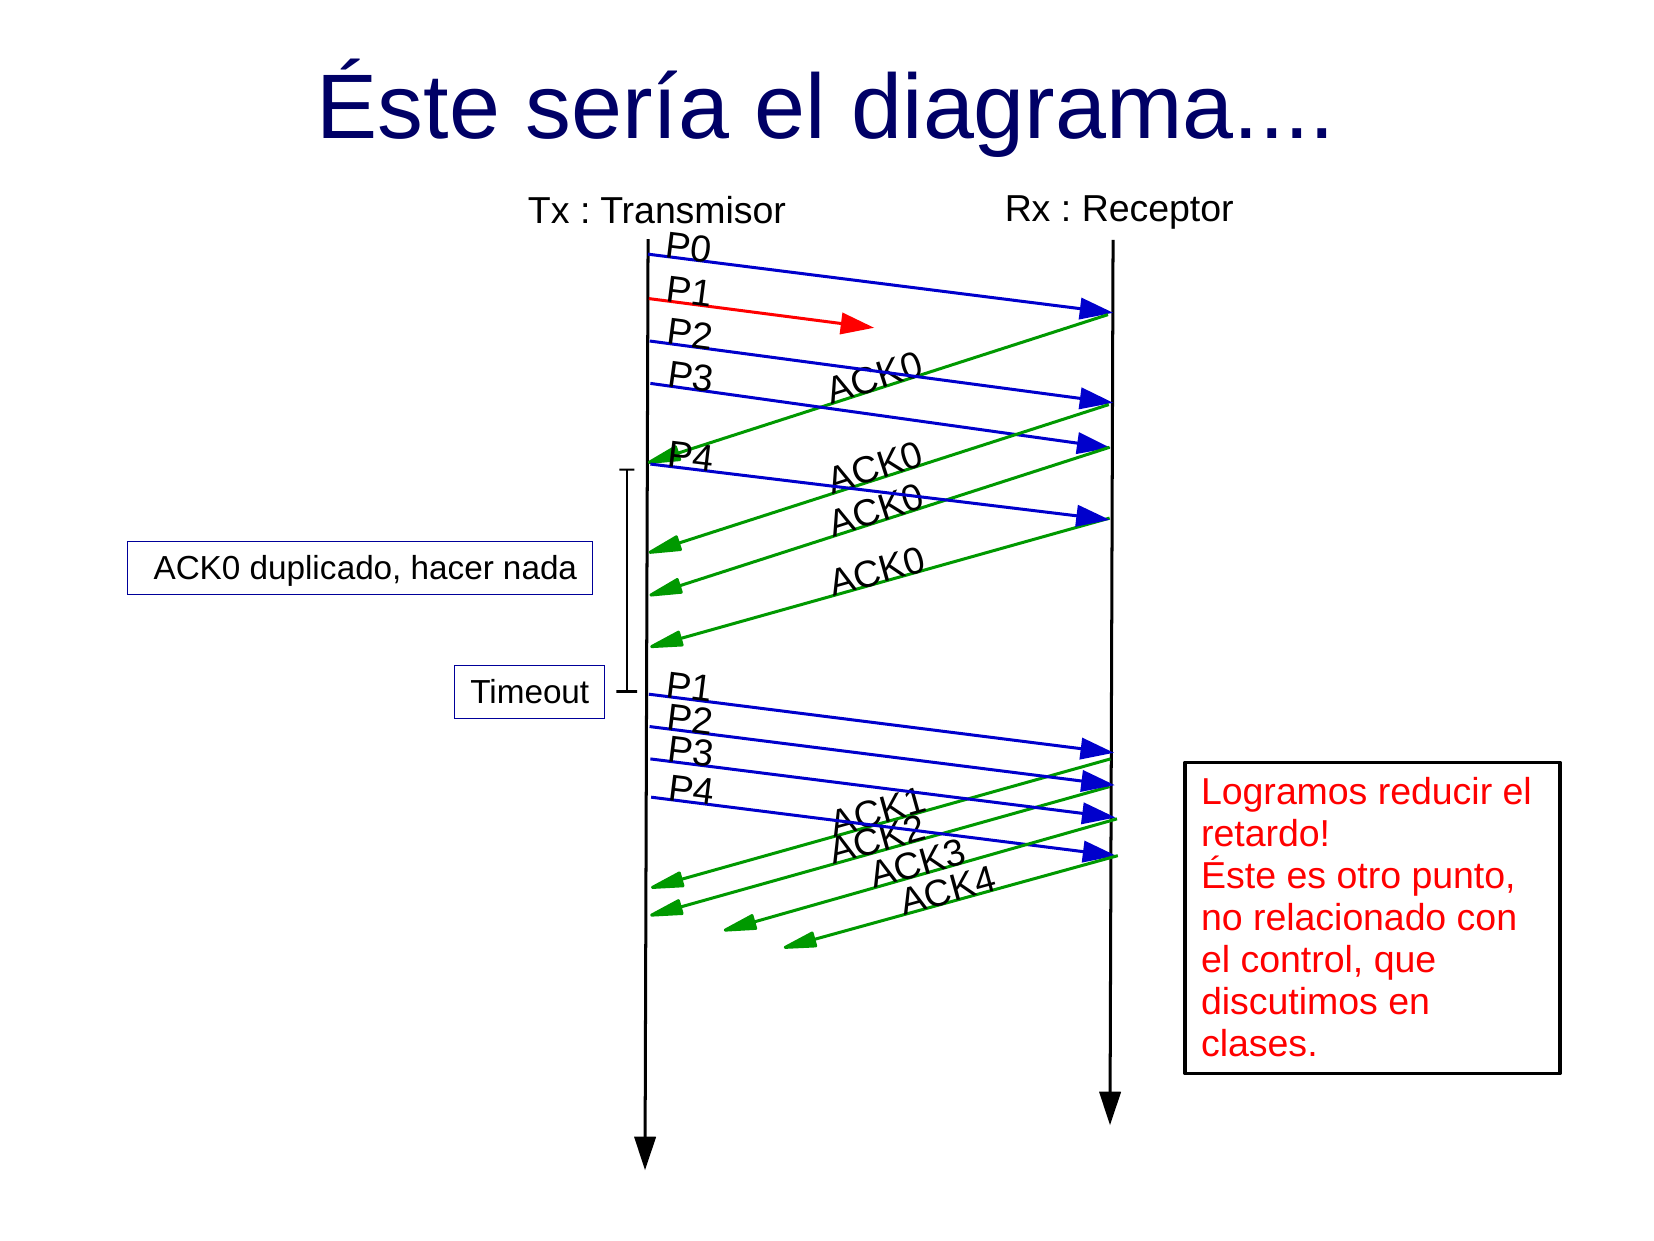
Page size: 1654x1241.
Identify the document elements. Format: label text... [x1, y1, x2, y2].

text_box Timeout [454, 665, 605, 719]
text_box Logramos reducir el retardo! Éste es otro punto, no relacionado con el control, que discutimos en clases. [1185, 762, 1561, 1074]
text_box ACK0 duplicado, hacer nada [127, 541, 593, 595]
text_box Tx : Transmisor [513, 181, 814, 239]
text_box Rx : Receptor [990, 179, 1291, 237]
title Éste sería el diagrama.... [82, 49, 1571, 166]
